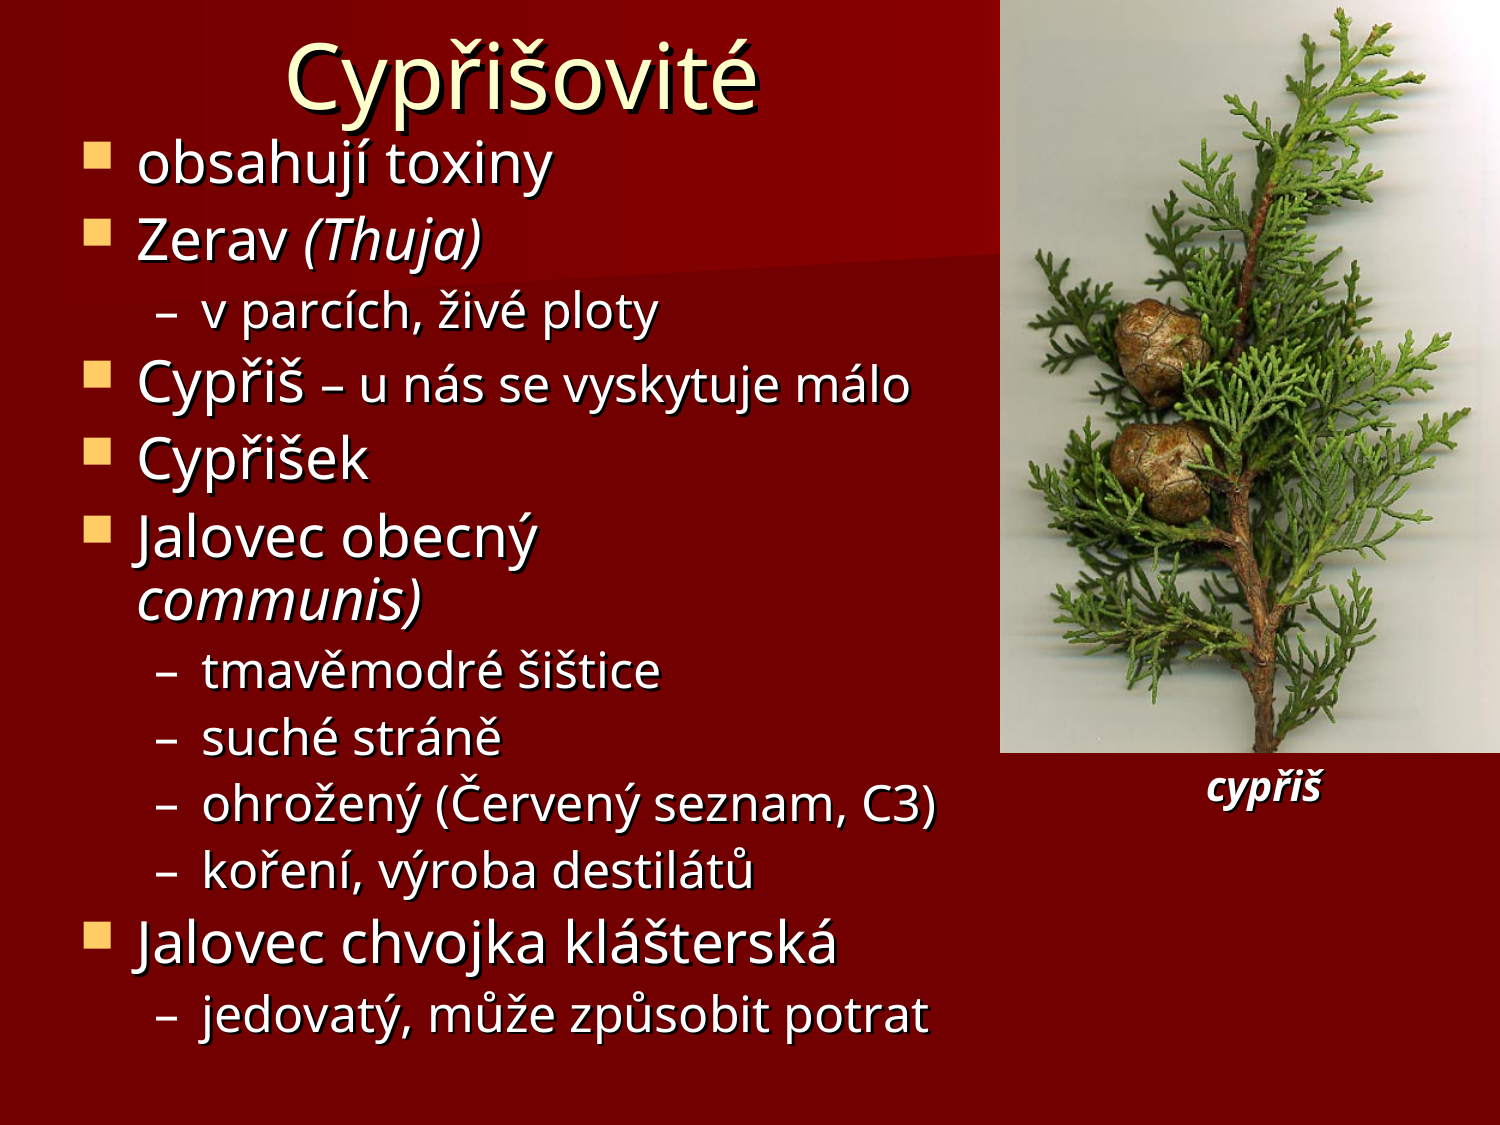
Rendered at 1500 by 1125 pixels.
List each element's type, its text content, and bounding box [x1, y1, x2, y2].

title Cypřišovité [0, 0, 1000, 145]
picture [1000, 0, 1500, 753]
text_box cypřiš [1063, 716, 1465, 854]
list obsahují toxiny Zerav (Thuja) v parcích, živé ploty Cypřiš – u nás se vyskytuje málo Cypřišek Jalovec obecný (Juniperus communis) tmavěmodré šištice suché stráně ohrožený (Červený seznam, C3) koření, výroba destilátů Jalovec chvojka klášterská jedovatý, může způsobit potrat [64, 125, 1415, 1125]
